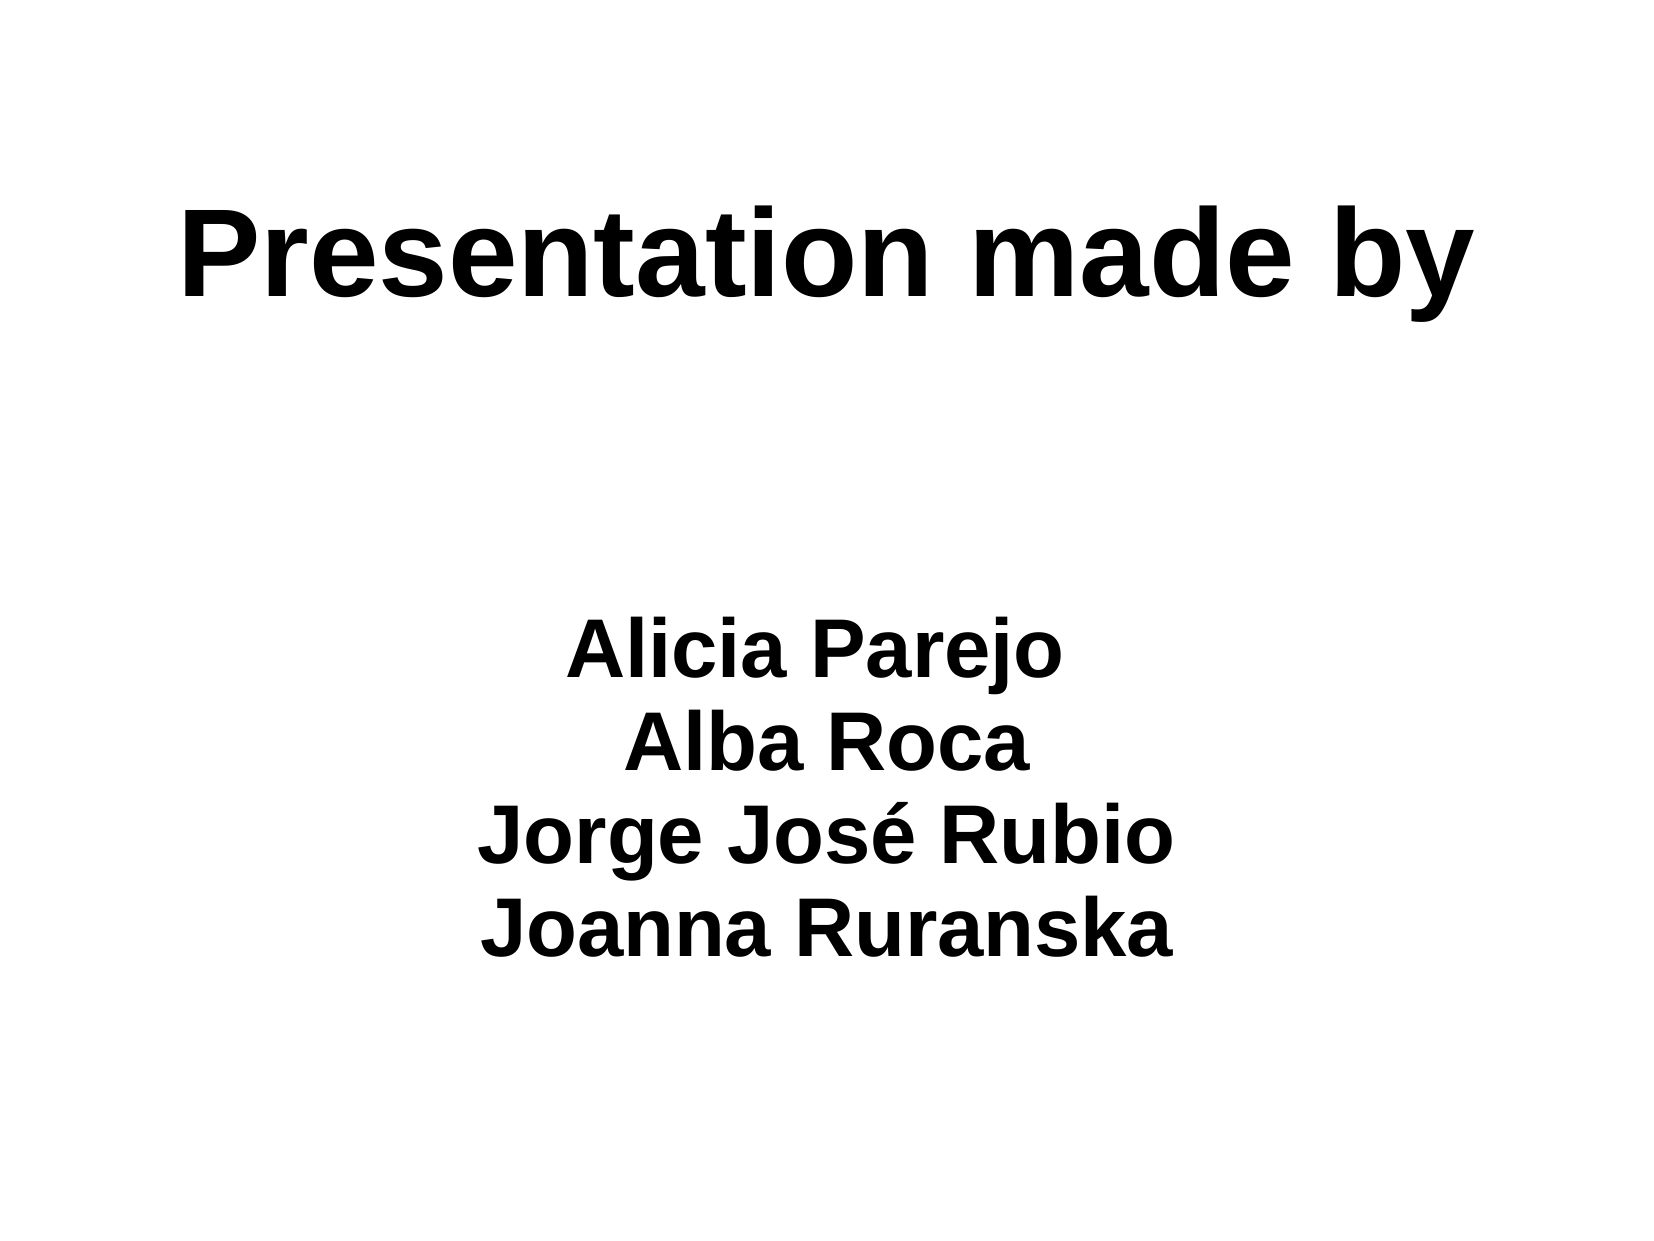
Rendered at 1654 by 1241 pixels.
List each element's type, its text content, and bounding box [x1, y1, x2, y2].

subtitle Presentation made by Alicia Parejo Alba Roca Jorge José Rubio Joanna Ruranska [82, 49, 1571, 1109]
